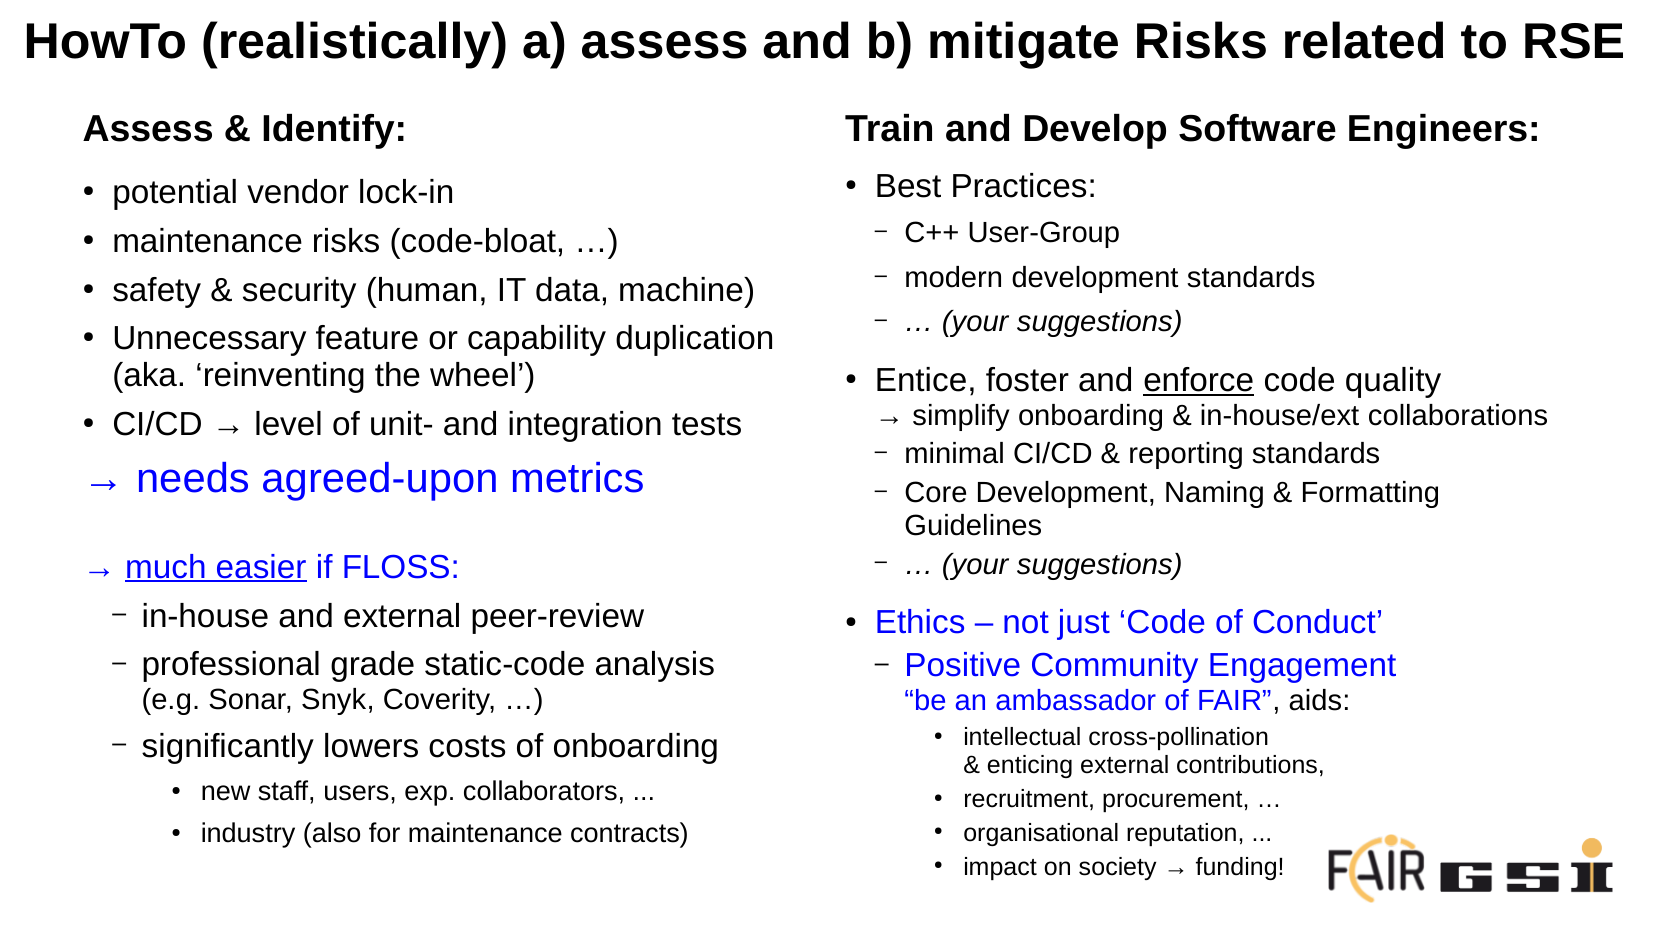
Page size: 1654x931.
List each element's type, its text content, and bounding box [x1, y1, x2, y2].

picture [1328, 870, 1425, 904]
list Train and Develop Software Engineers: Best Practices: C++ User-Group modern development standards … (your suggestions) Entice, foster and enforce code quality → simplify onboarding & in-house/ext collaborations minimal CI/CD & reporting standards Core Development, Naming & Formatting Guidelines … (your suggestions) Ethics – not just ‘Code of Conduct’ Positive Community Engagement “be an ambassador of FAIR”, aids: intellectual cross-pollination & enticing external contributions, recruitment, procurement, … organisational reputation, ... impact on society → funding! [845, 107, 1572, 870]
list Assess & Identify: potential vendor lock-in maintenance risks (code-bloat, …) safety & security (human, IT data, machine) Unnecessary feature or capability duplication (aka. ‘reinventing the wheel’) CI/CD → level of unit- and integration tests → needs agreed-upon metrics → much easier if FLOSS: in-house and external peer-review professional grade static-code analysis (e.g. Sonar, Snyk, Coverity, …) significantly lowers costs of onboarding new staff, users, exp. collaborators, ... industry (also for maintenance contracts) [82, 107, 809, 870]
picture [1439, 836, 1615, 895]
title HowTo (realistically) a) assess and b) mitigate Risks related to RSE [23, 5, 1638, 77]
